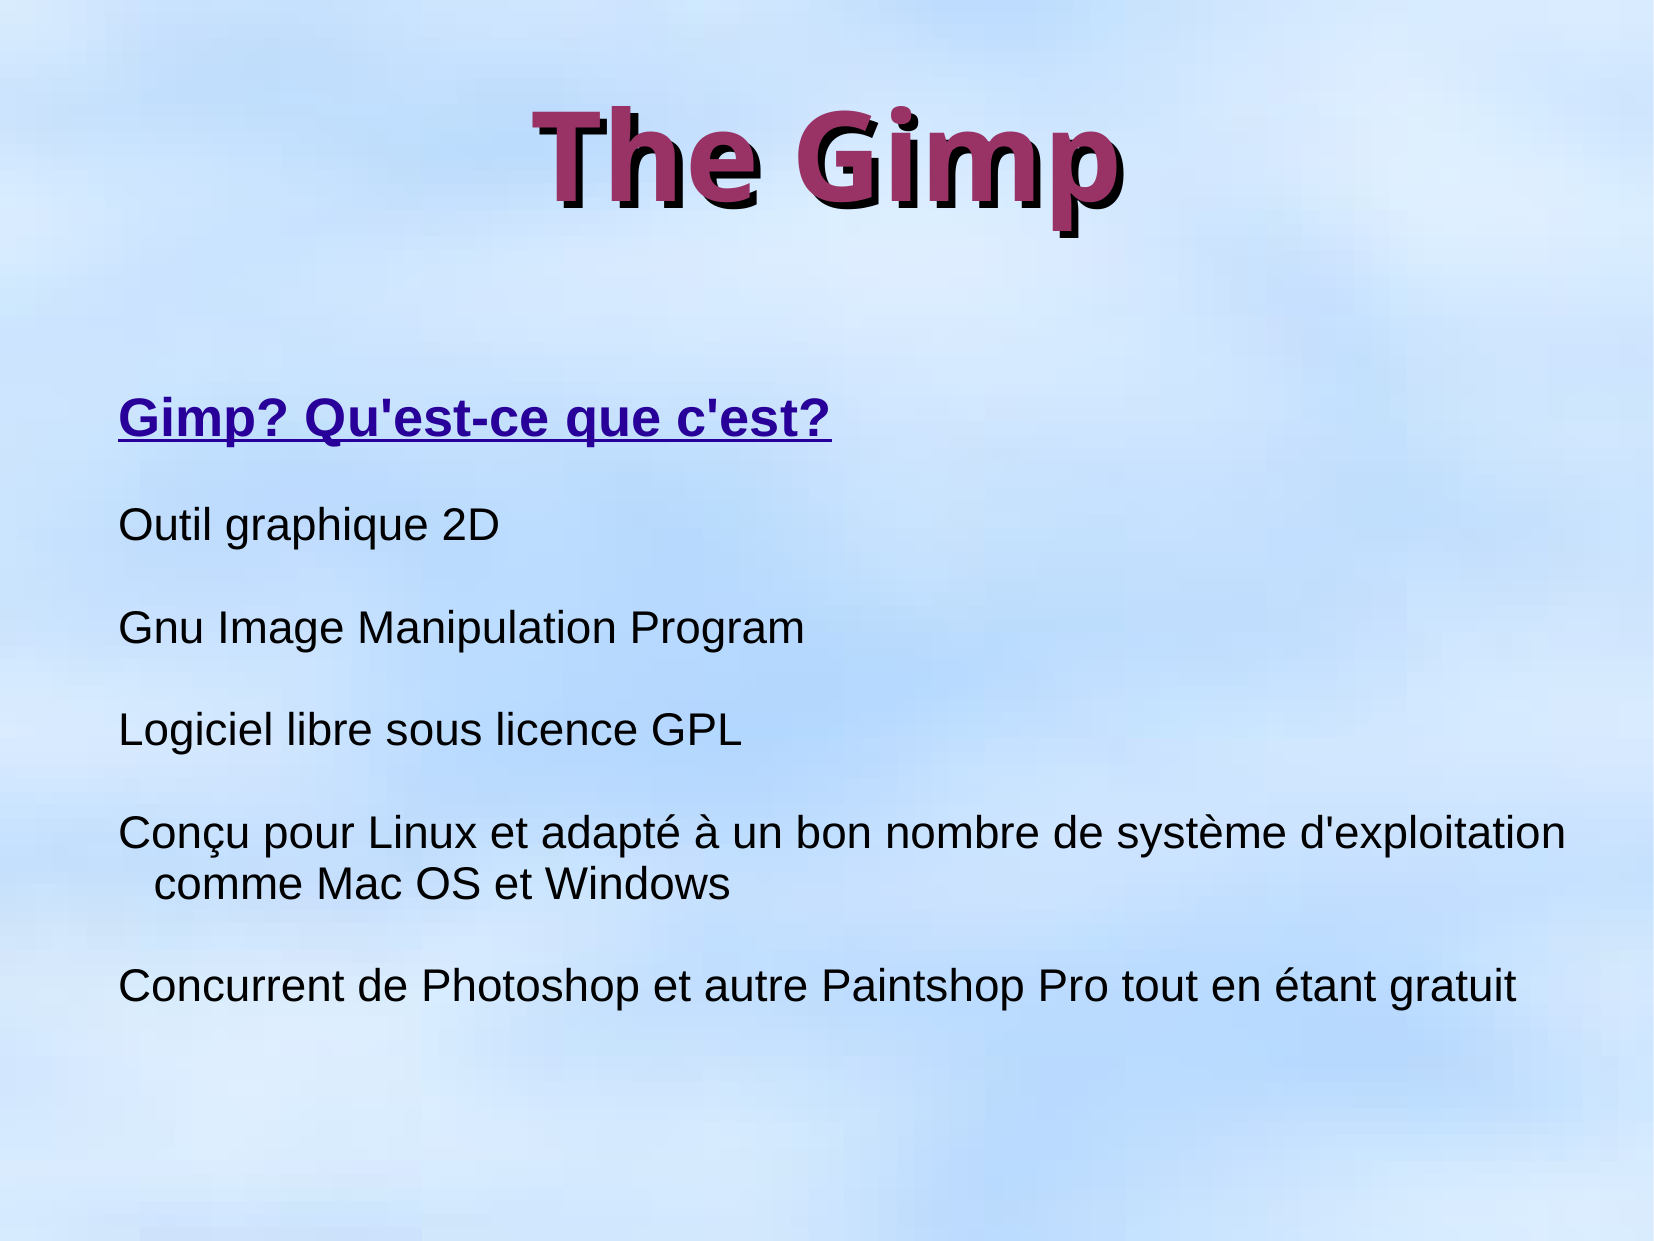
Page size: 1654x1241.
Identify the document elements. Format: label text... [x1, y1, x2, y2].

title The Gimp [82, 49, 1571, 257]
picture [0, 0, 1654, 1241]
subtitle Gimp? Qu'est-ce que c'est? Outil graphique 2D Gnu Image Manipulation Program Logiciel libre sous licence GPL Conçu pour Linux et adapté à un bon nombre de système d'exploitation comme Mac OS et Windows Concurrent de Photoshop et autre Paintshop Pro tout en étant gratuit [82, 297, 1571, 1102]
